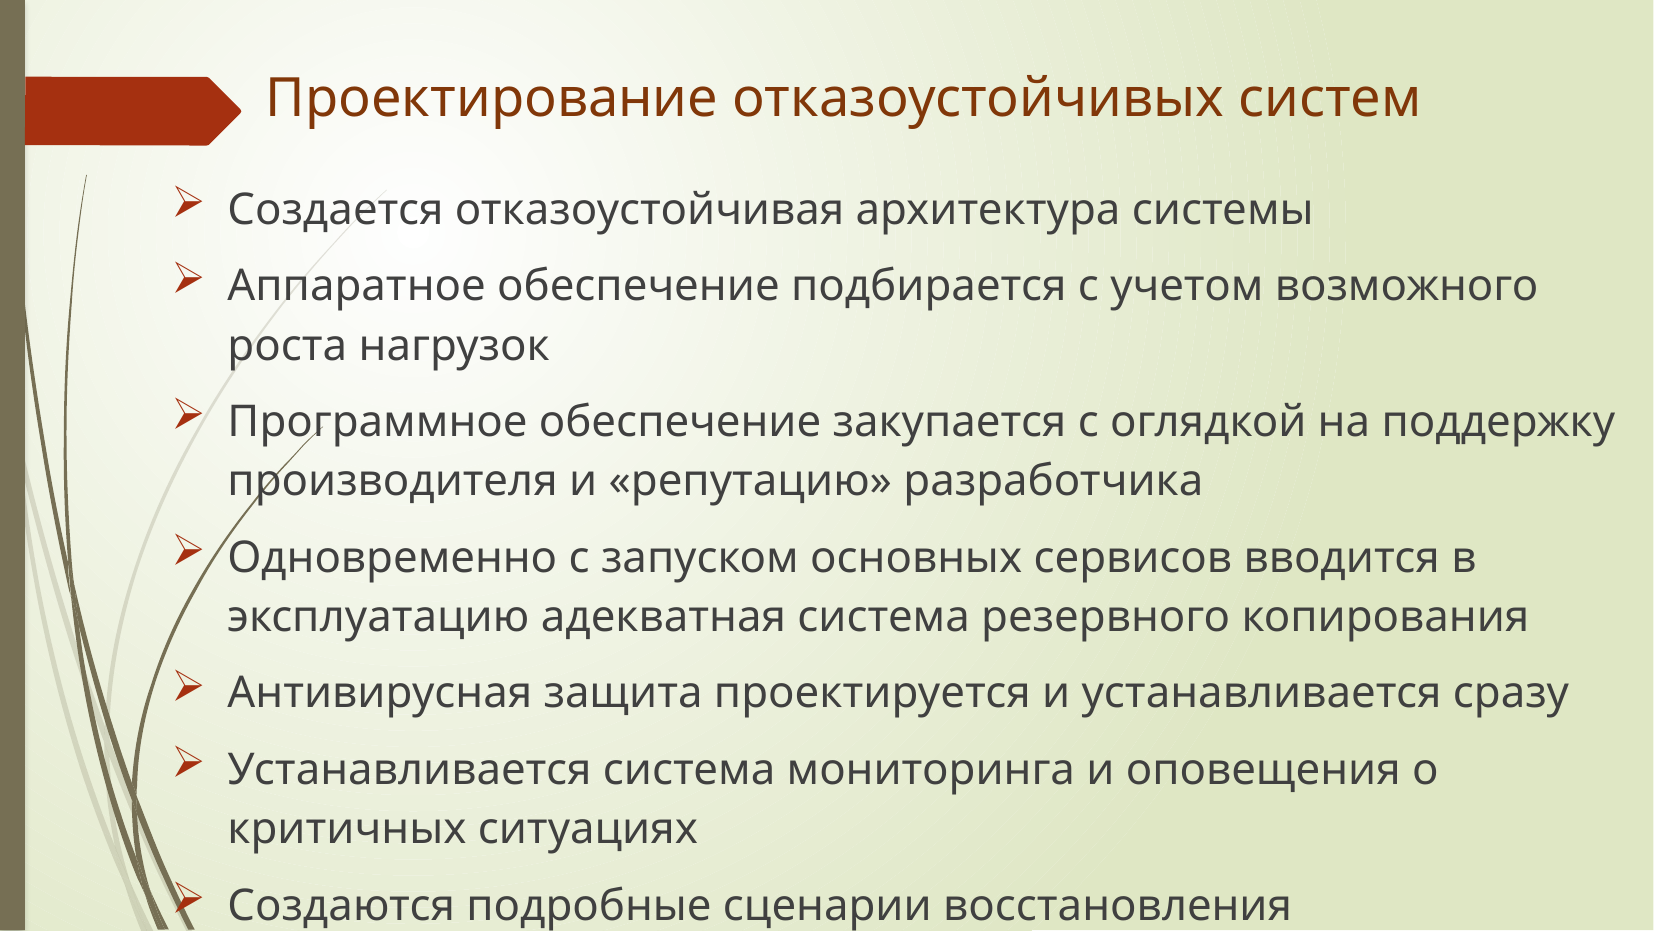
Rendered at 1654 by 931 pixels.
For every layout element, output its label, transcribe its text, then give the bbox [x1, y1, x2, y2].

text_box Создается отказоустойчивая архитектура системы Аппаратное обеспечение подбирается с учетом возможного роста нагрузок Программное обеспечение закупается с оглядкой на поддержку производителя и «репутацию» разработчика Одновременно с запуском основных сервисов вводится в эксплуатацию адекватная система резервного копирования Антивирусная защита проектируется и устанавливается сразу Устанавливается система мониторинга и оповещения о критичных ситуациях Создаются подробные сценарии восстановления [171, 177, 1648, 872]
title Проектирование отказоустойчивых систем [265, 36, 1595, 154]
